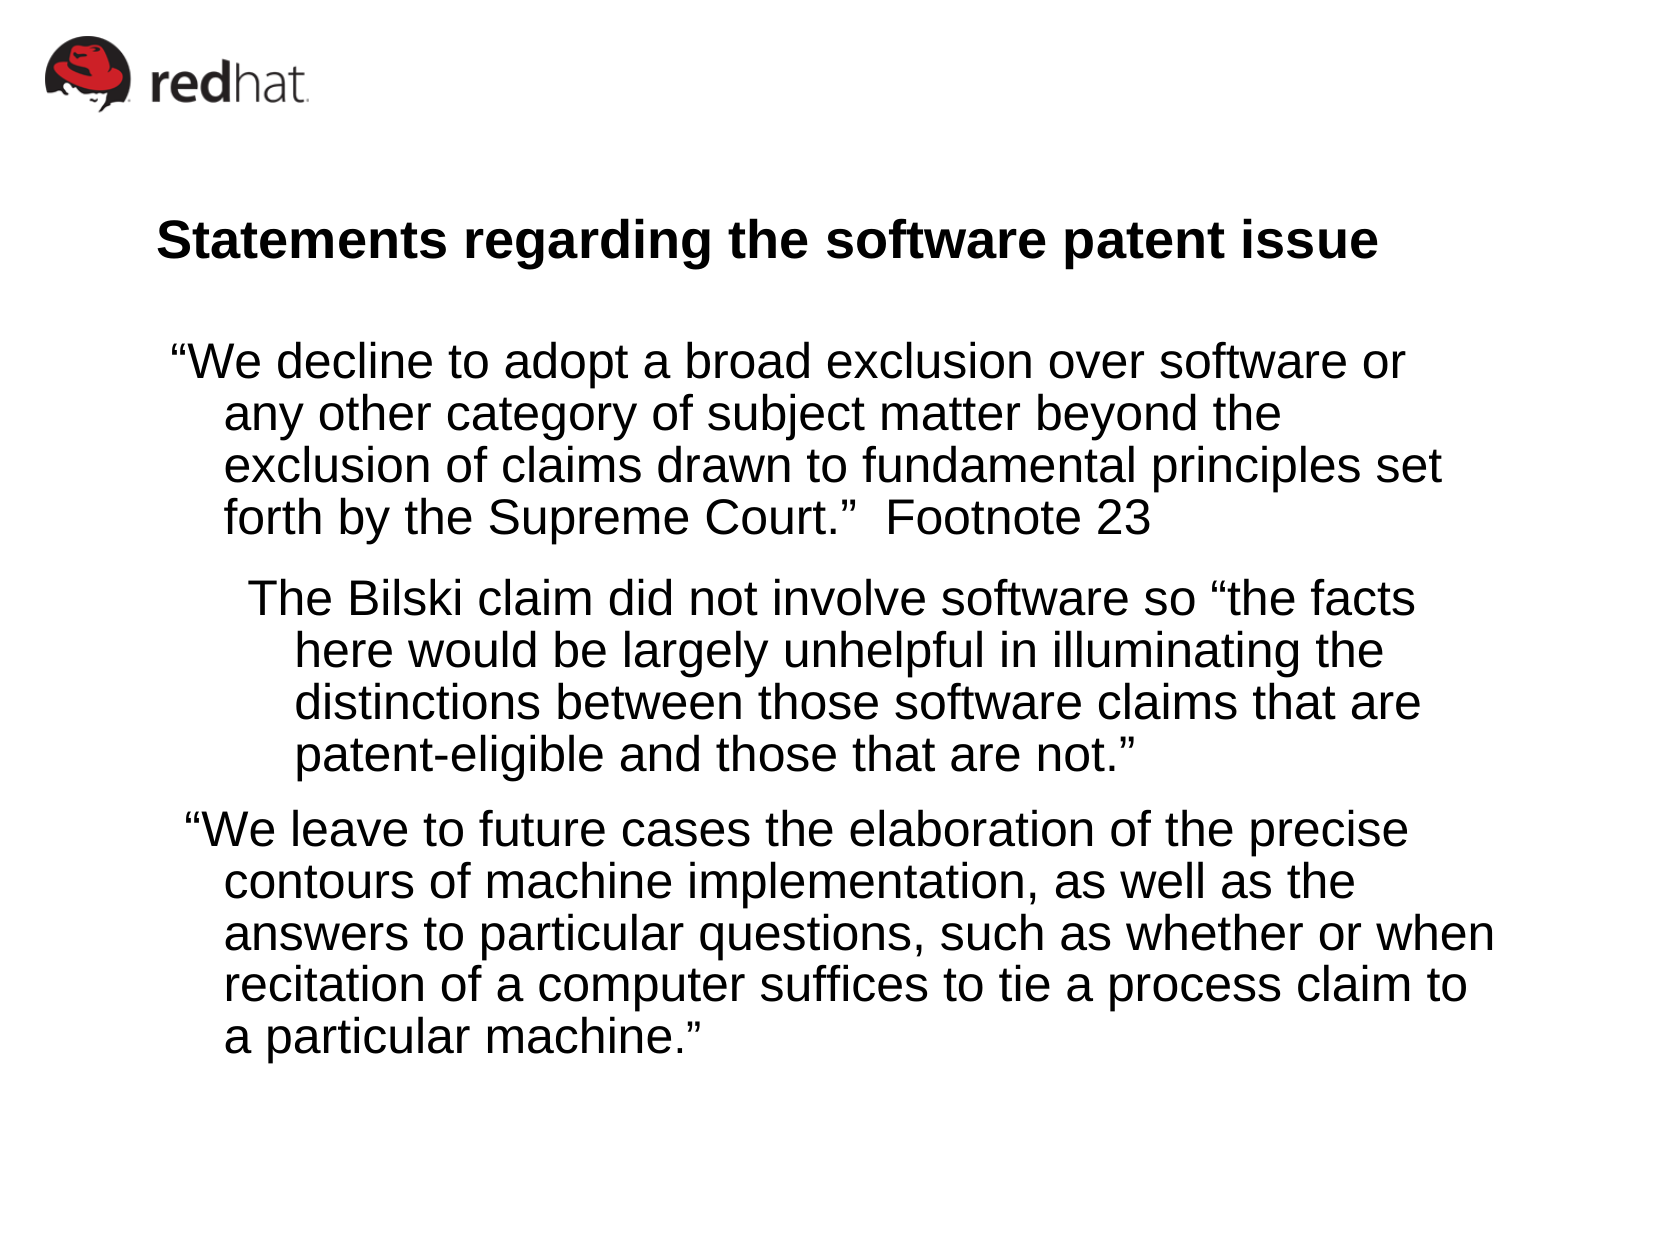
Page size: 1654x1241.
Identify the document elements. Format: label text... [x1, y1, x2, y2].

title Statements regarding the software patent issue [156, 204, 1502, 280]
picture [45, 36, 309, 122]
list “We decline to adopt a broad exclusion over software or any other category of subject matter beyond the exclusion of claims drawn to fundamental principles set forth by the Supreme Court.” Footnote 23 The Bilski claim did not involve software so “the facts here would be largely unhelpful in illuminating the distinctions between those software claims that are patent-eligible and those that are not.” “We leave to future cases the elaboration of the precise contours of machine implementation, as well as the answers to particular questions, such as whether or when recitation of a computer suffices to tie a process claim to a particular machine.” [152, 337, 1498, 1116]
